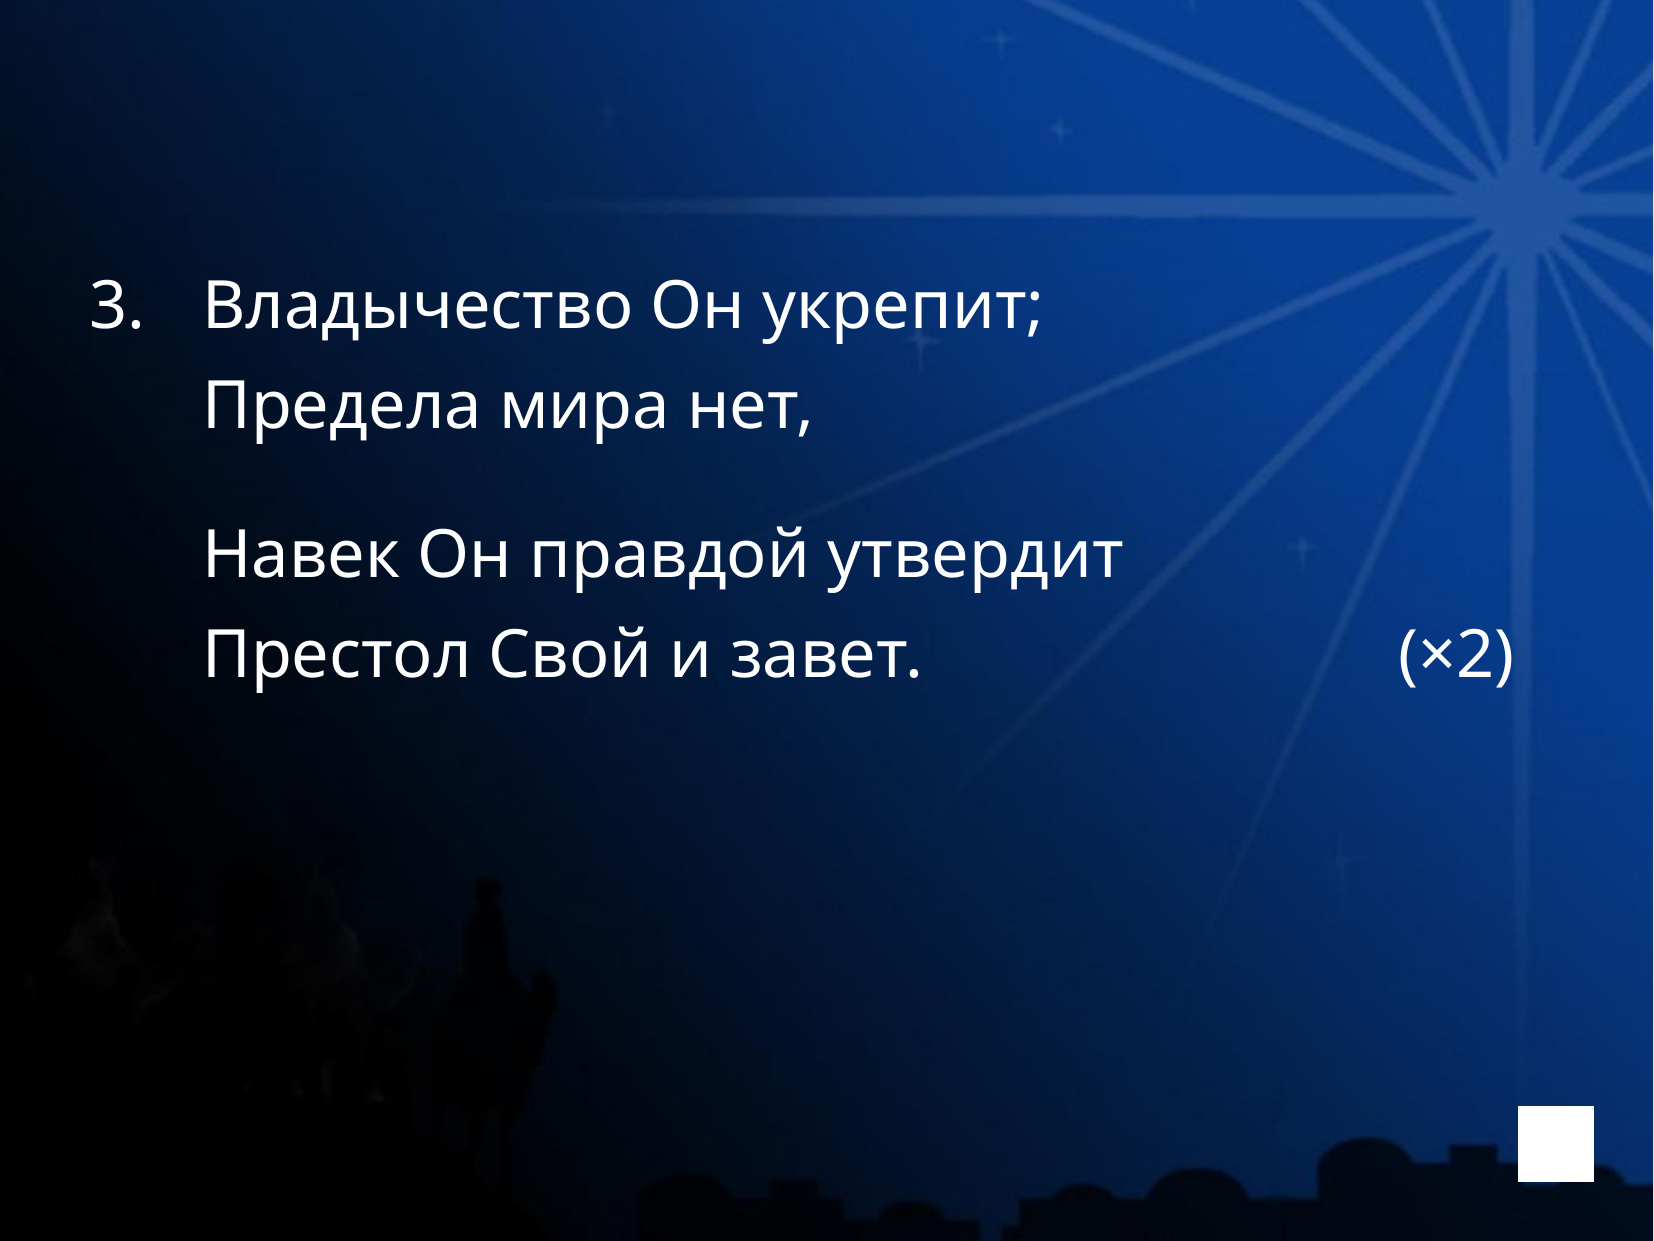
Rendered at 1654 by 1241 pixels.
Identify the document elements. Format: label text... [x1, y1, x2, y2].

text_box [1518, 1106, 1594, 1182]
picture [0, 0, 1654, 1241]
text_box 3. Владычество Он укрепит; Предела мира нет, Навек Он правдой утвердит Престол Свой и завет. (×2) [75, 150, 1576, 1163]
